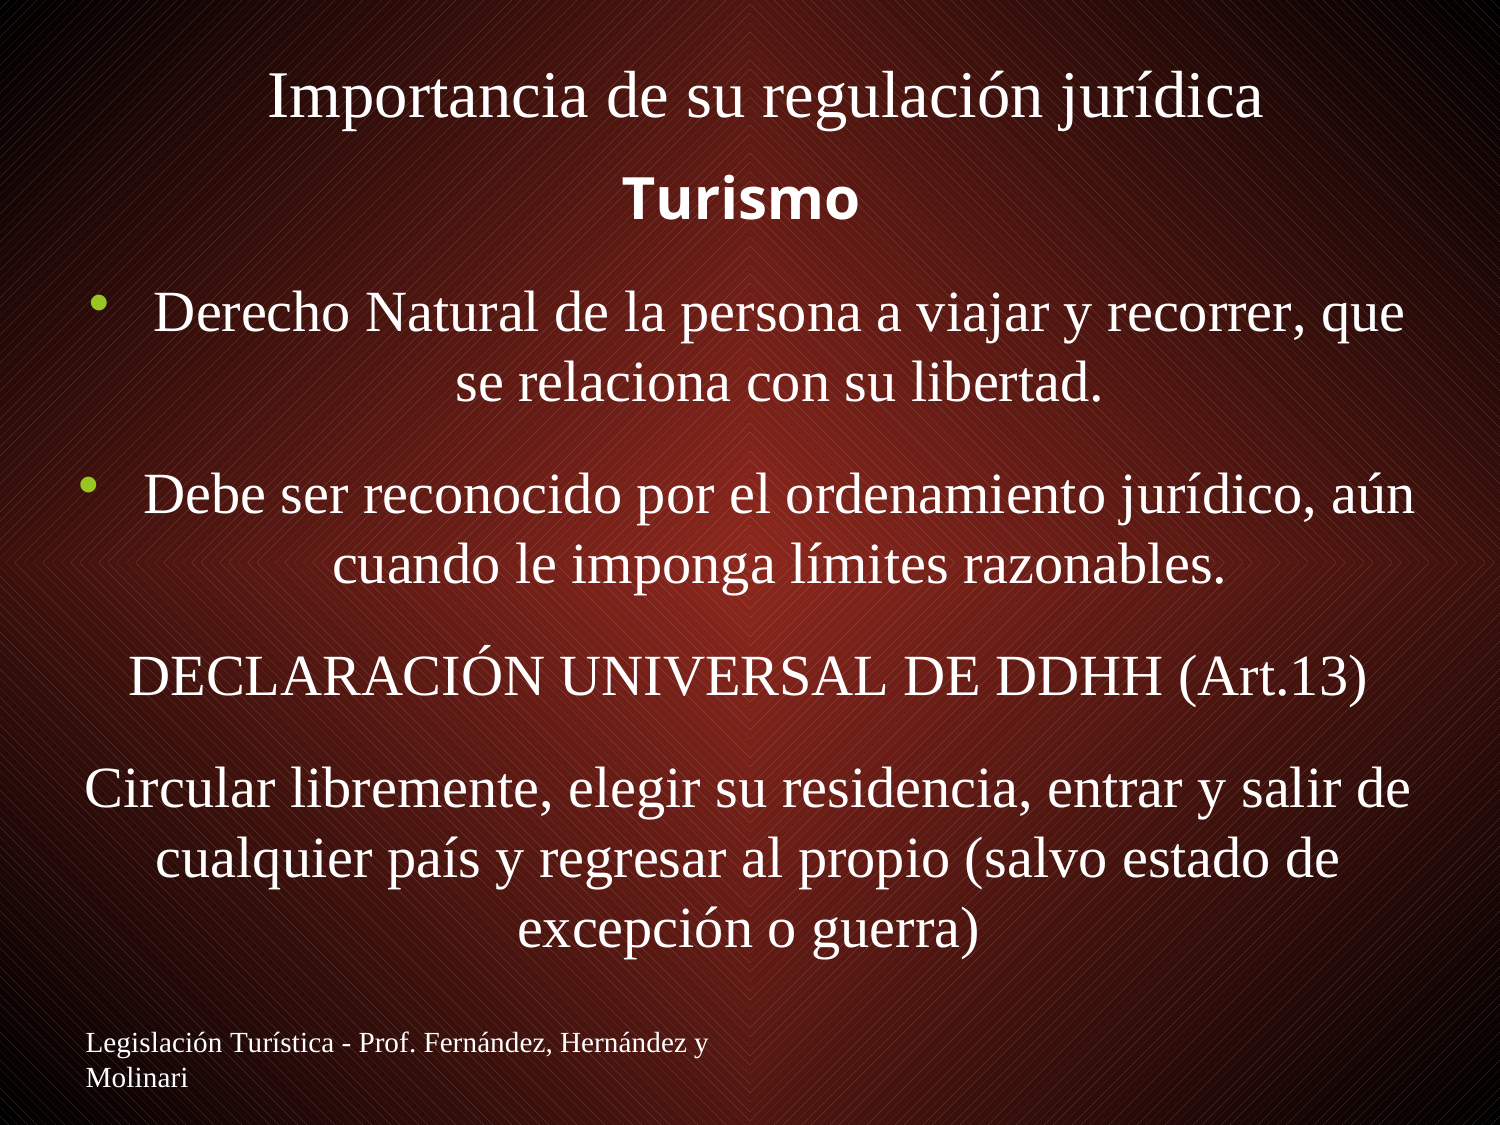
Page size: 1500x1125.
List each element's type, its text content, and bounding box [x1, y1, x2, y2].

title Importancia de su regulación jurídica [29, 43, 1426, 274]
text_box Turismo Derecho Natural de la persona a viajar y recorrer, que se relaciona con su libertad. Debe ser reconocido por el ordenamiento jurídico, aún cuando le imponga límites razonables. DECLARACIÓN UNIVERSAL DE DDHH (Art.13) Circular libremente, elegir su residencia, entrar y salir de cualquier país y regresar al propio (salvo estado de excepción o guerra) [45, 153, 1442, 962]
text_box Legislación Turística - Prof. Fernández, Hernández y Molinari [70, 1015, 770, 1065]
